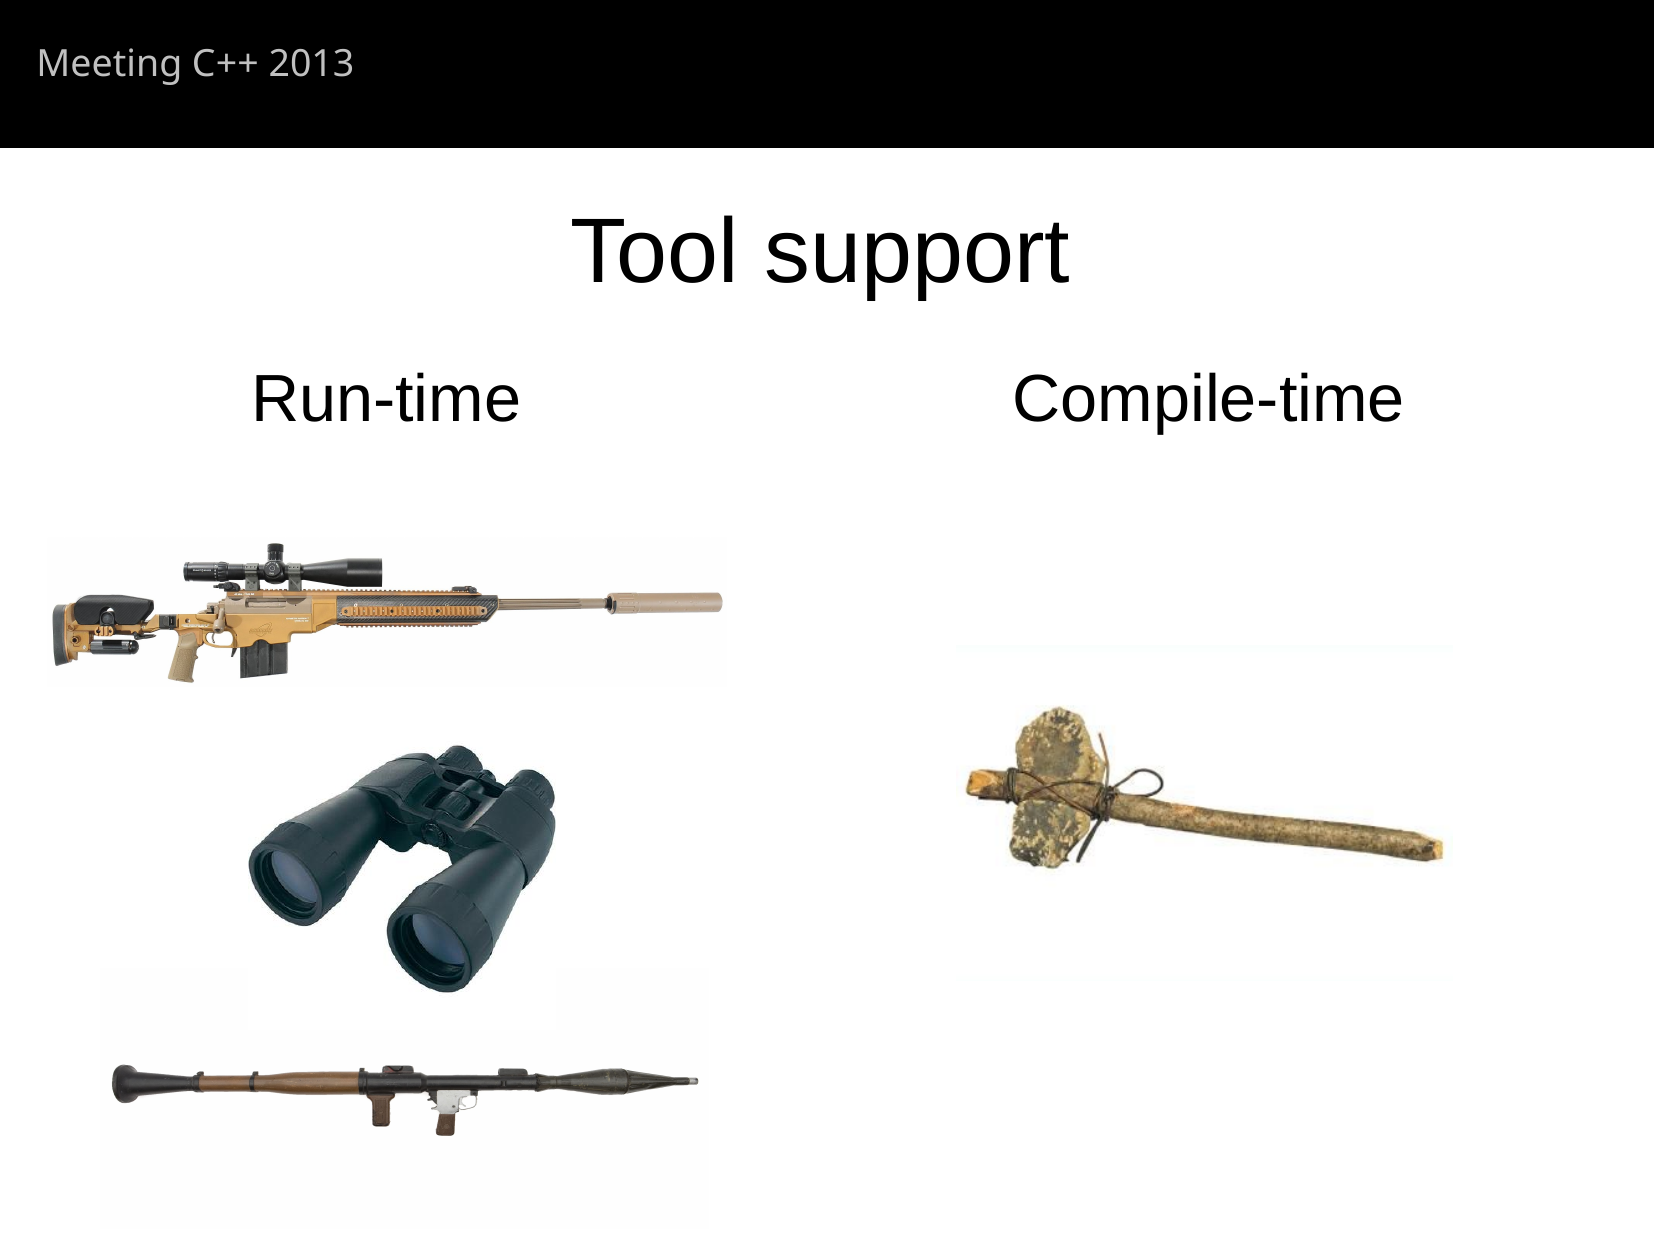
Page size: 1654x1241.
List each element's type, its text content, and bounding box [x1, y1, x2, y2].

picture [100, 708, 709, 1229]
picture [47, 537, 727, 687]
title Tool support [76, 147, 1565, 355]
picture [956, 645, 1453, 981]
text_box Compile-time [998, 353, 1421, 444]
text_box Run-time [236, 353, 537, 444]
